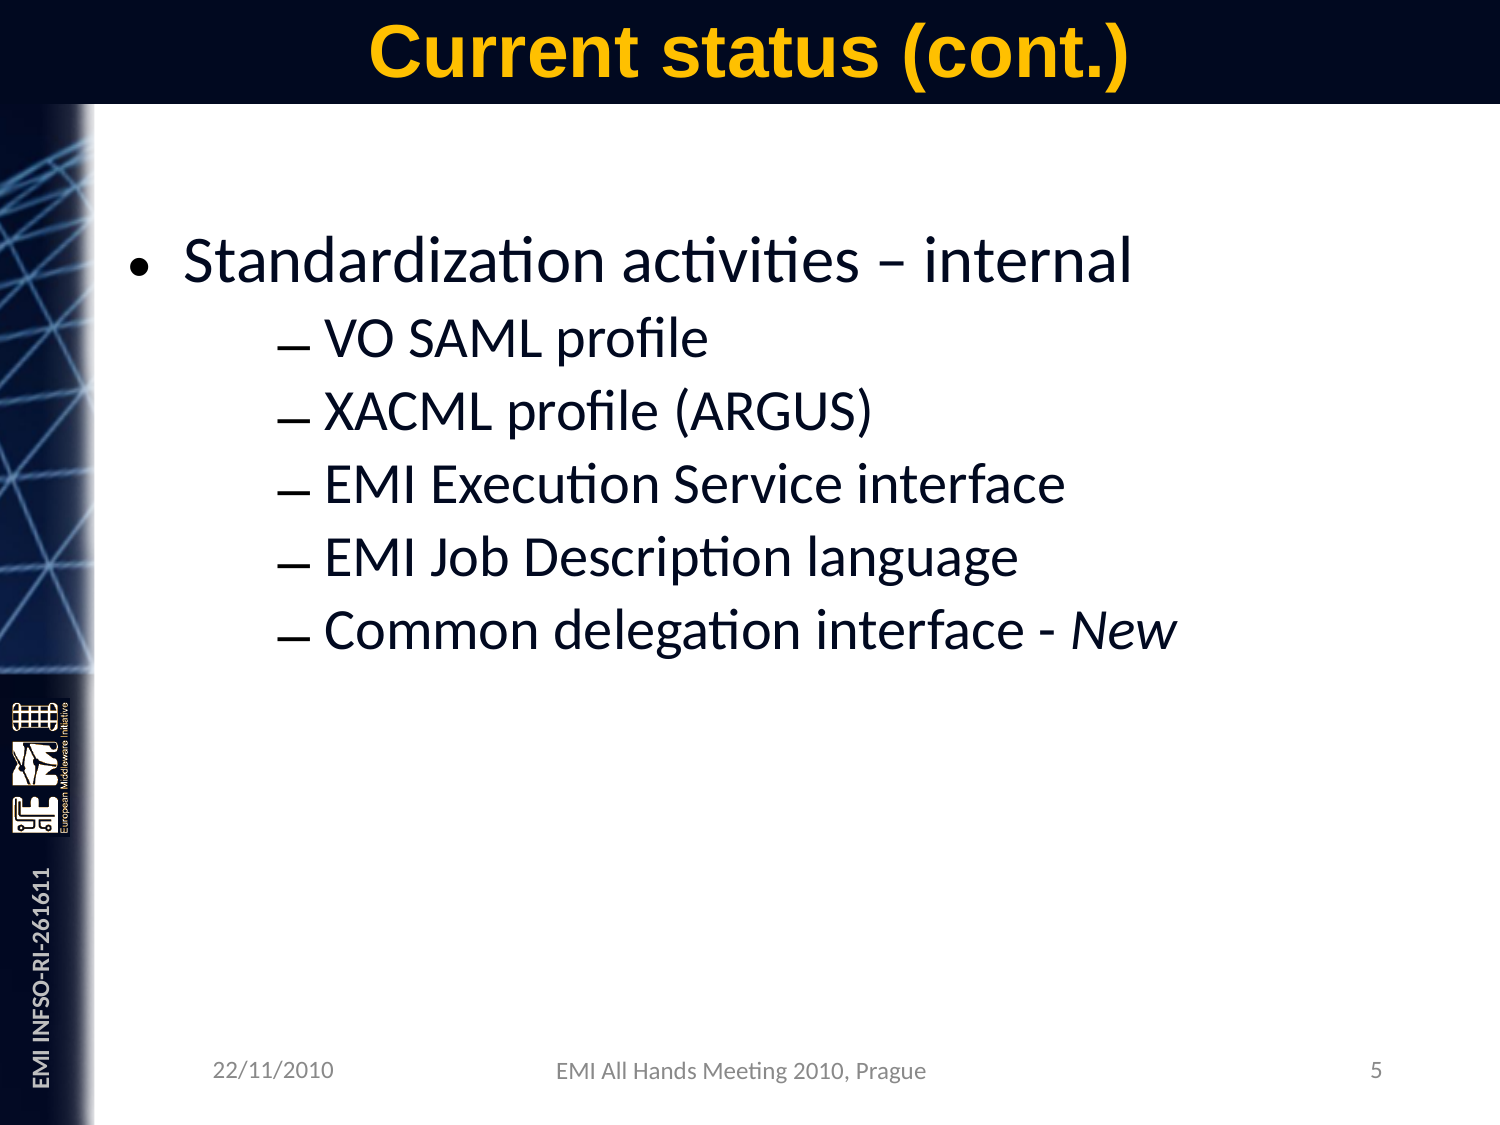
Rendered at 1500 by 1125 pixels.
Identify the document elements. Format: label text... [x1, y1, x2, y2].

title Current status (cont.) [0, 0, 1500, 104]
picture [0, 104, 106, 1125]
text_box <number> [1354, 1042, 1424, 1103]
list Standardization activities – internal VO SAML profile XACML profile (ARGUS) EMI Execution Service interface EMI Job Description language Common delegation interface - New [112, 224, 1426, 1013]
